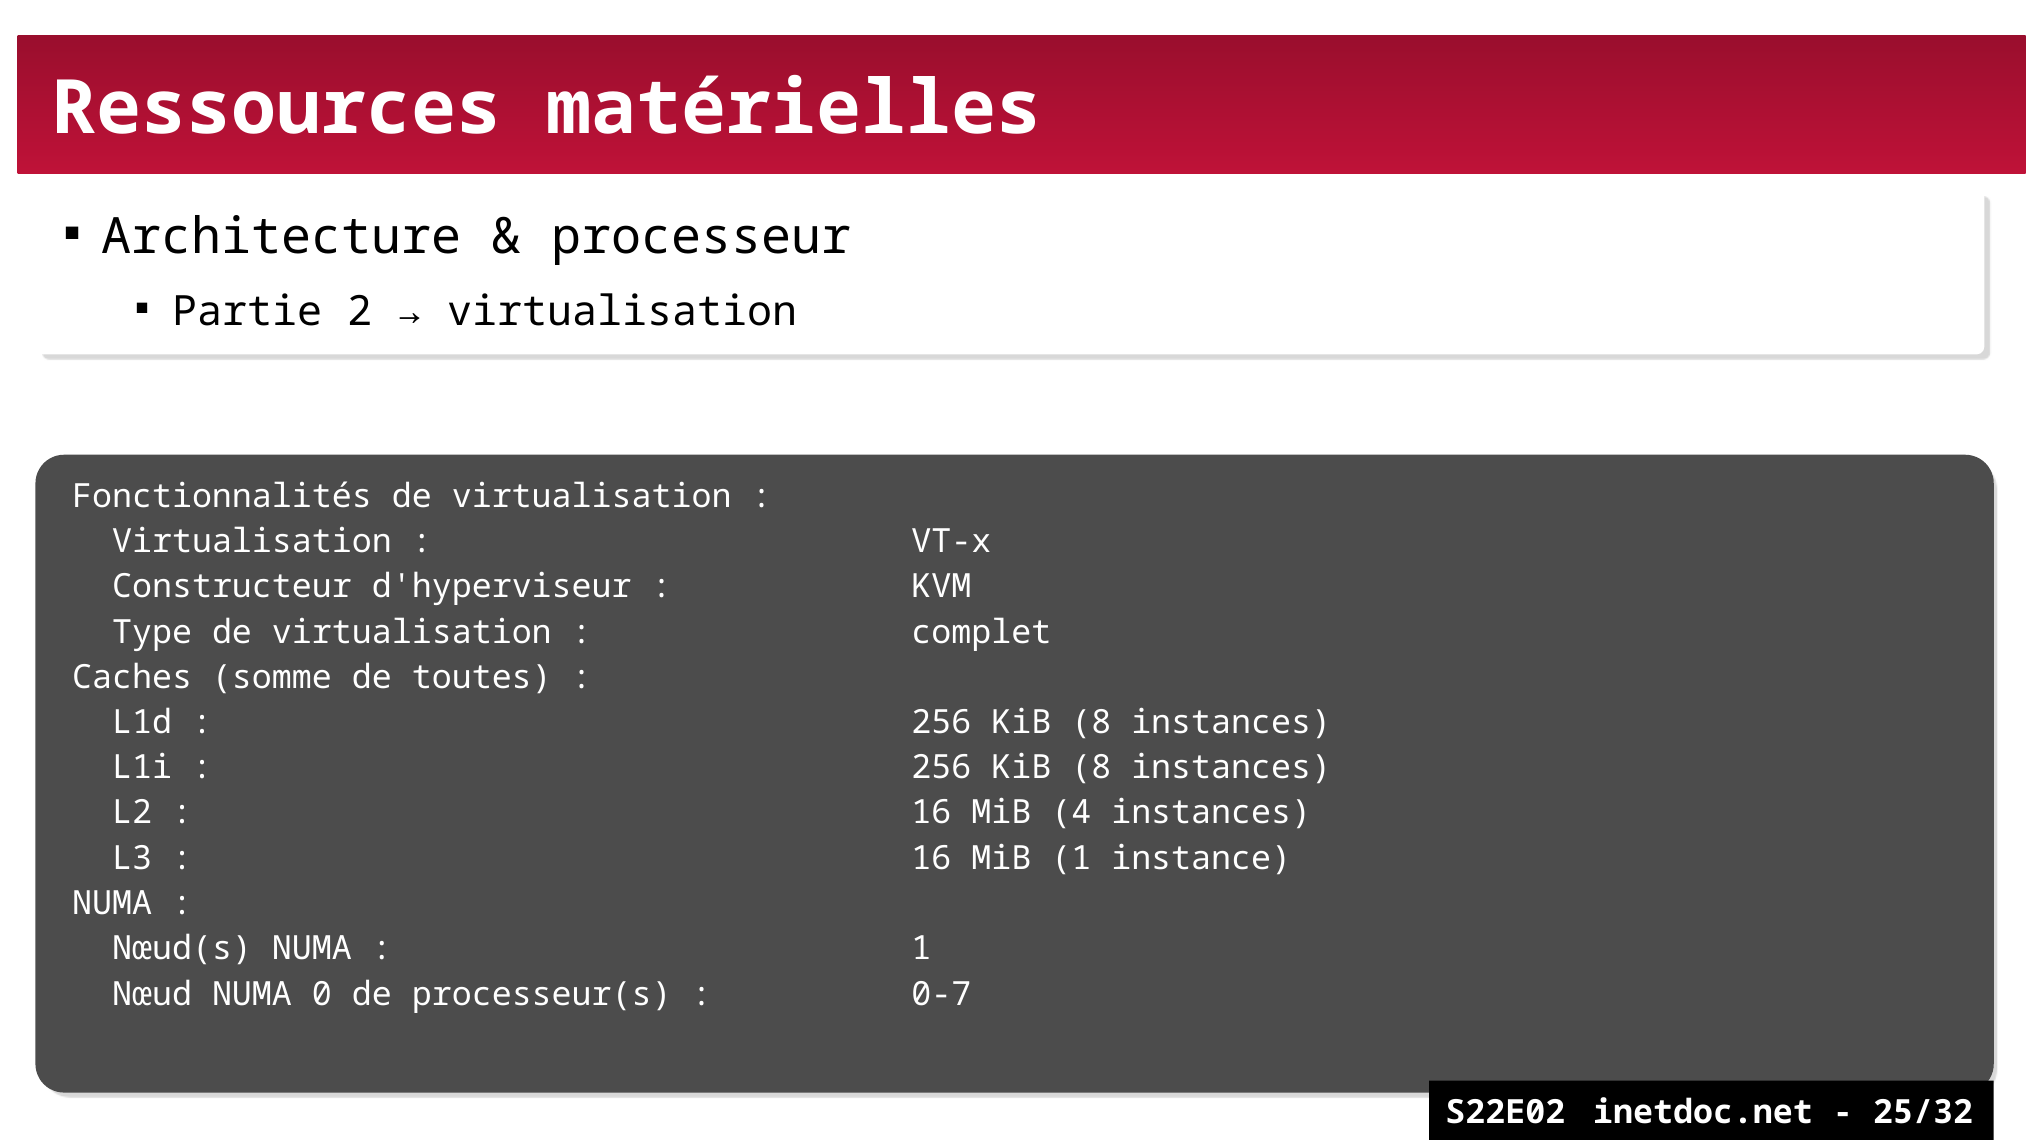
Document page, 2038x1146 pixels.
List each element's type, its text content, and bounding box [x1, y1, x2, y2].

text_box Architecture & processeur Partie 2 → virtualisation [35, 188, 1985, 355]
text_box Ressources matérielles [17, 35, 2026, 174]
text_box Fonctionnalités de virtualisation : Virtualisation : VT-x Constructeur d'hyperviseur : KVM Type de virtualisation : complet Caches (somme de toutes) : L1d : 256 KiB (8 instances) L1i : 256 KiB (8 instances) L2 : 16 MiB (4 instances) L3 : 16 MiB (1 instance) NUMA : Nœud(s) NUMA : 1 Nœud NUMA 0 de processeur(s) : 0-7 [35, 454, 1994, 1093]
text_box S22E02 inetdoc.net - 32/32 [1429, 1080, 1994, 1140]
